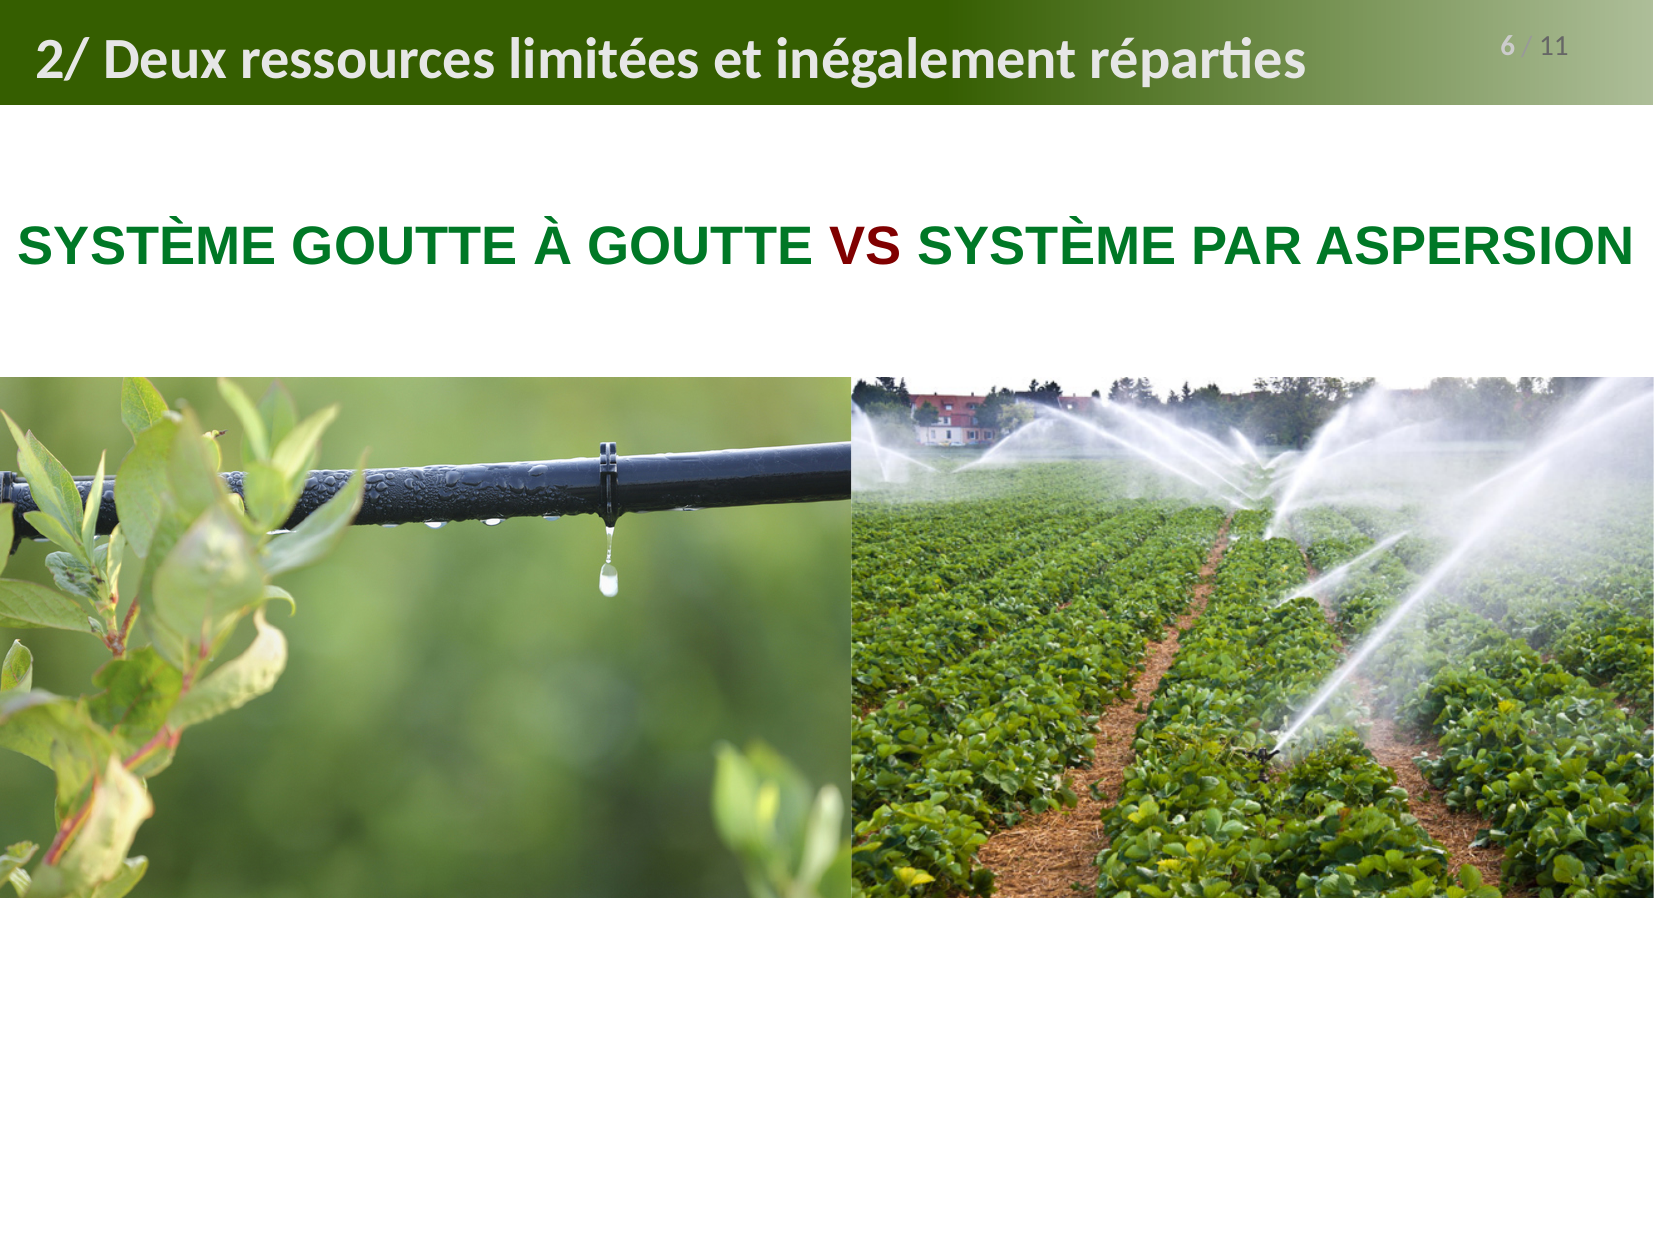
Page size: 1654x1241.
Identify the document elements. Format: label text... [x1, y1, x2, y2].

title 2/ Deux ressources limitées et inégalement réparties [35, 23, 1418, 105]
picture [0, 377, 1654, 898]
text_box SYSTÈME GOUTTE À GOUTTE VS SYSTÈME PAR ASPERSION [0, 208, 1654, 284]
